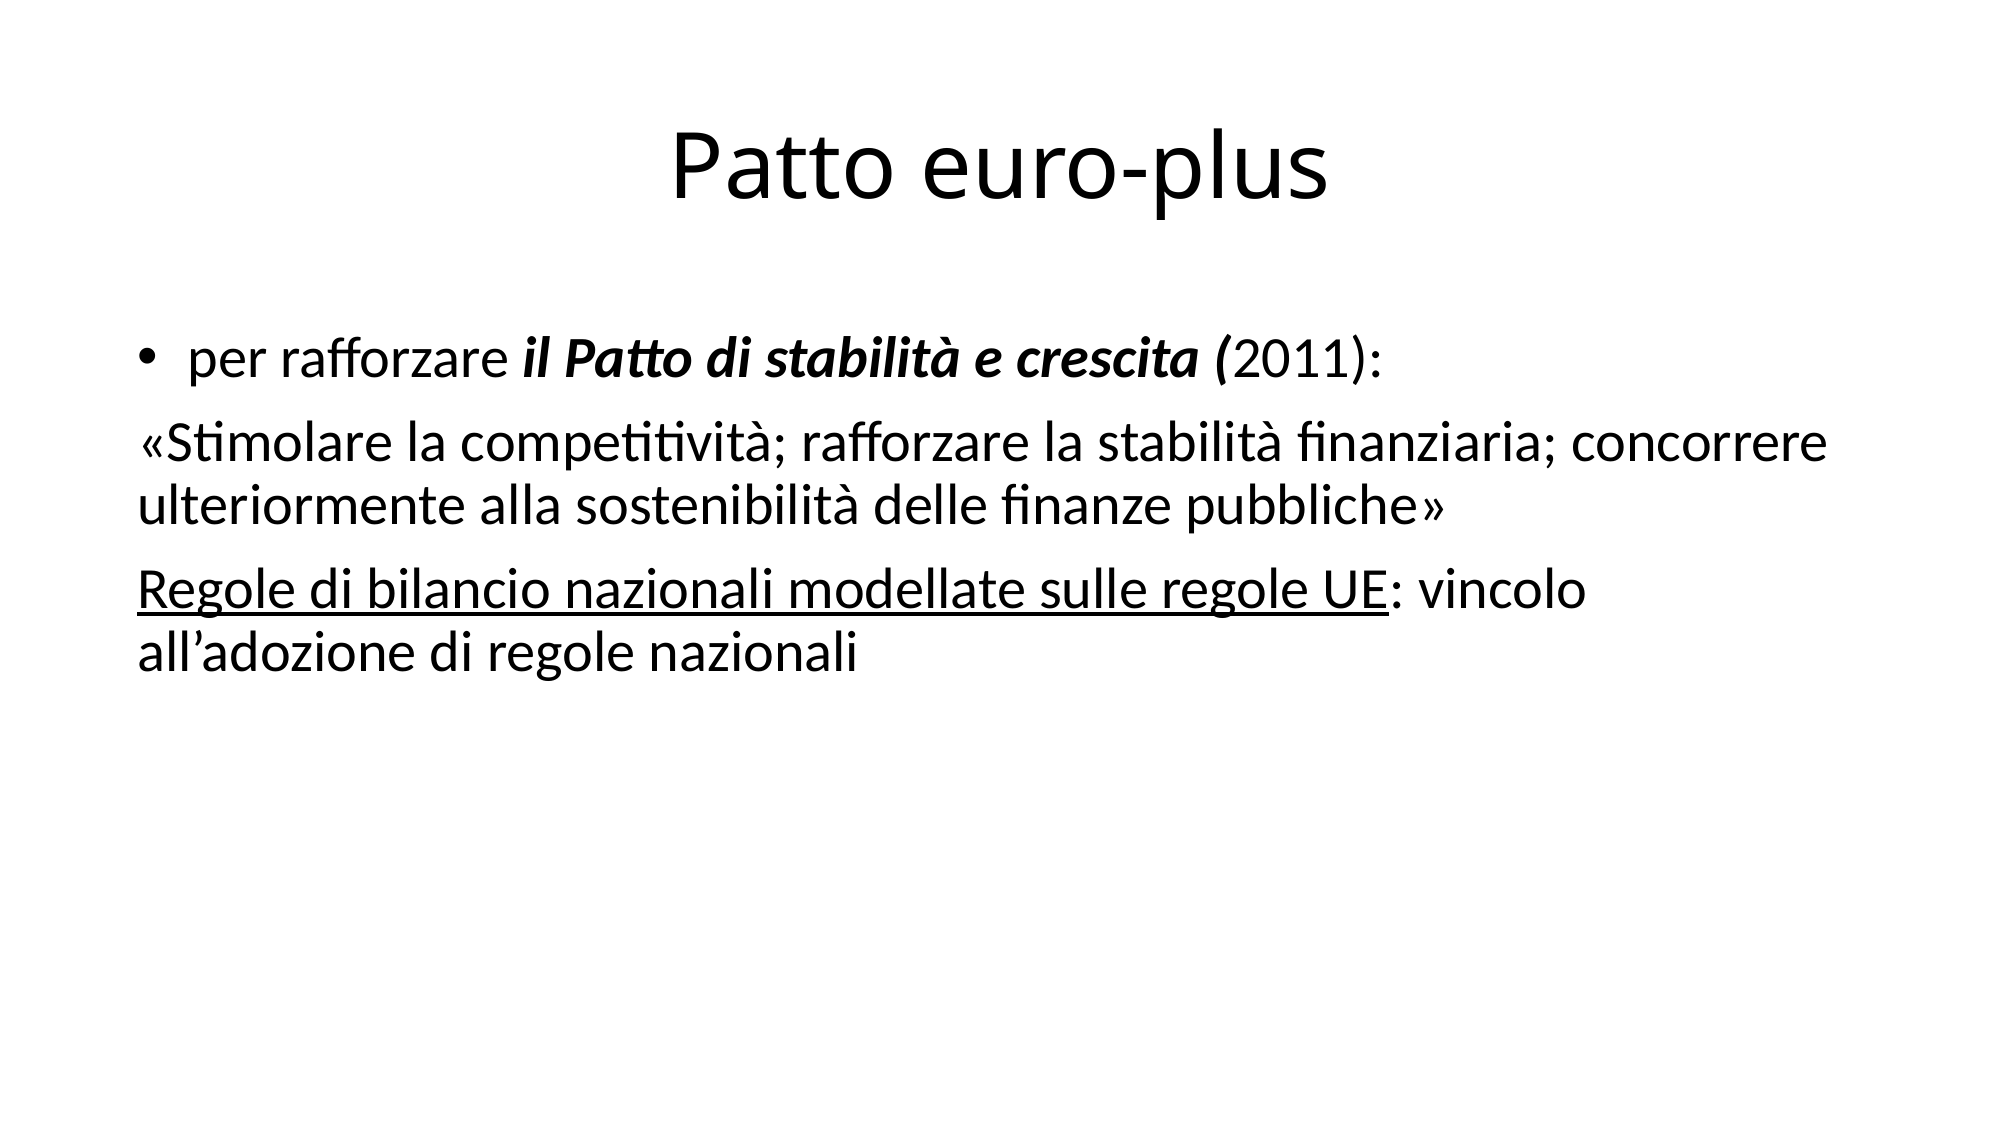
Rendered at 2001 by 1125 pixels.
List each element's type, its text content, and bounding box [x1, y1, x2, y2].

title Patto euro-plus [137, 59, 1863, 278]
list per rafforzare il Patto di stabilità e crescita (2011): «Stimolare la competitività; rafforzare la stabilità finanziaria; concorrere ulteriormente alla sostenibilità delle finanze pubbliche» Regole di bilancio nazionali modellate sulle regole UE: vincolo all’adozione di regole nazionali [122, 320, 1848, 1034]
